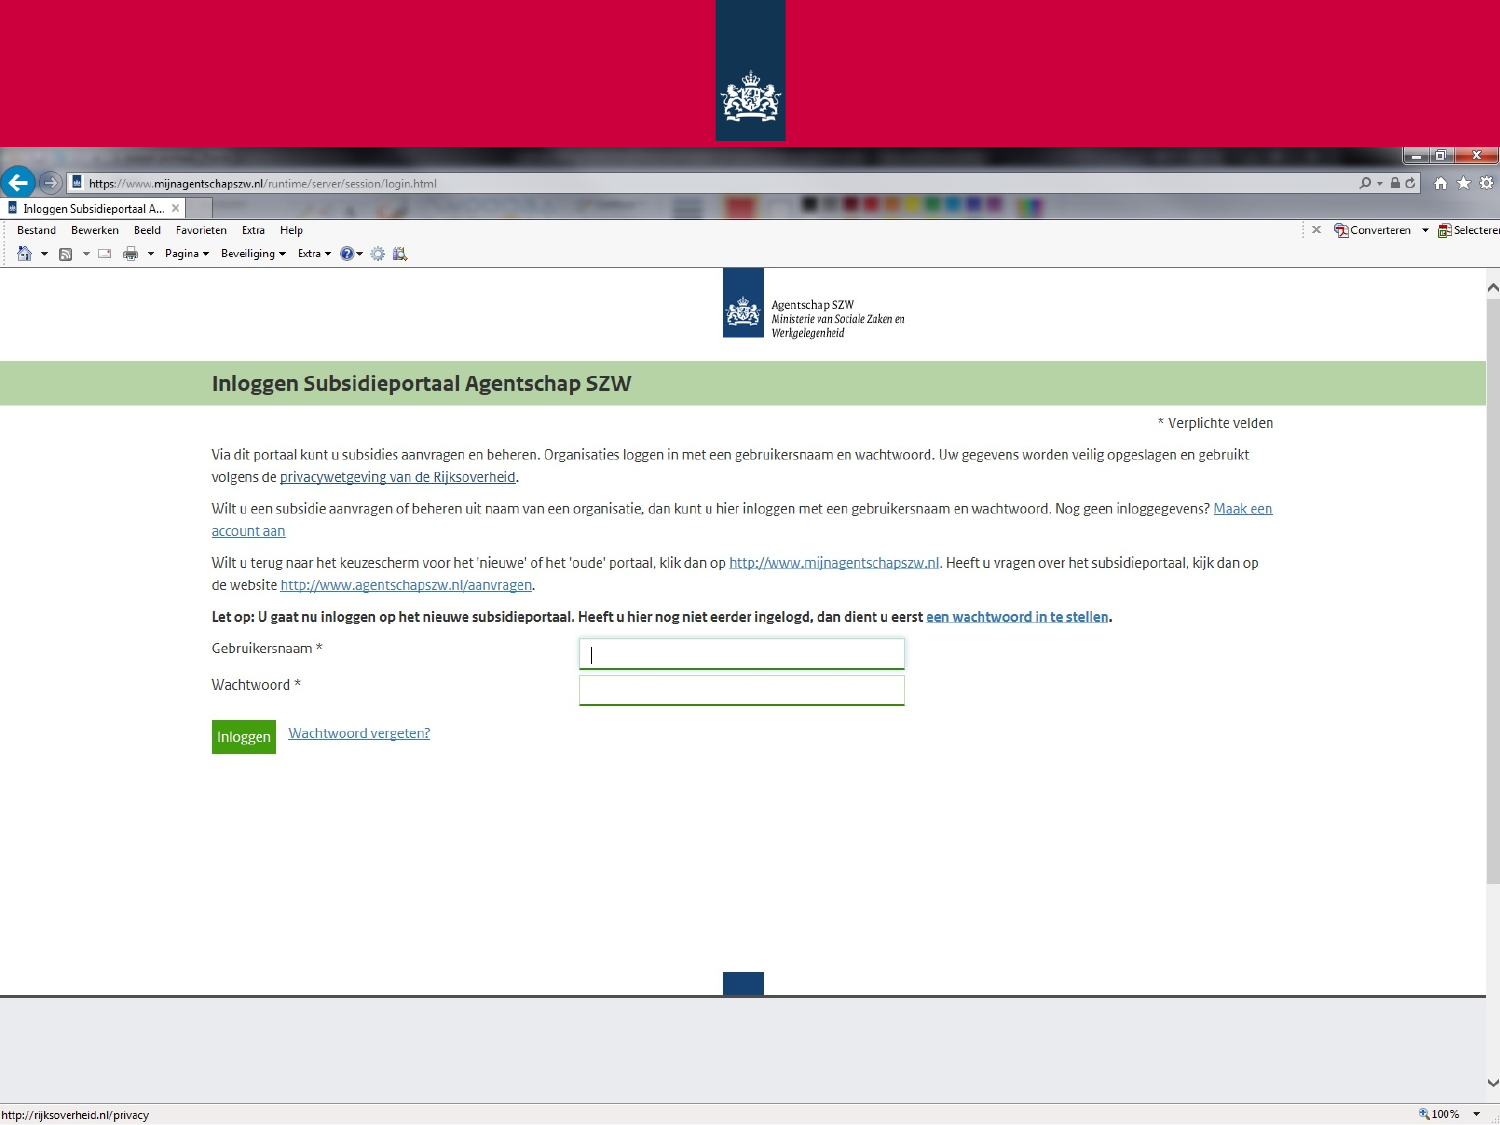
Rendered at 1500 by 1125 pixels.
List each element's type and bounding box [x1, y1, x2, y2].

picture [0, 147, 1500, 1125]
